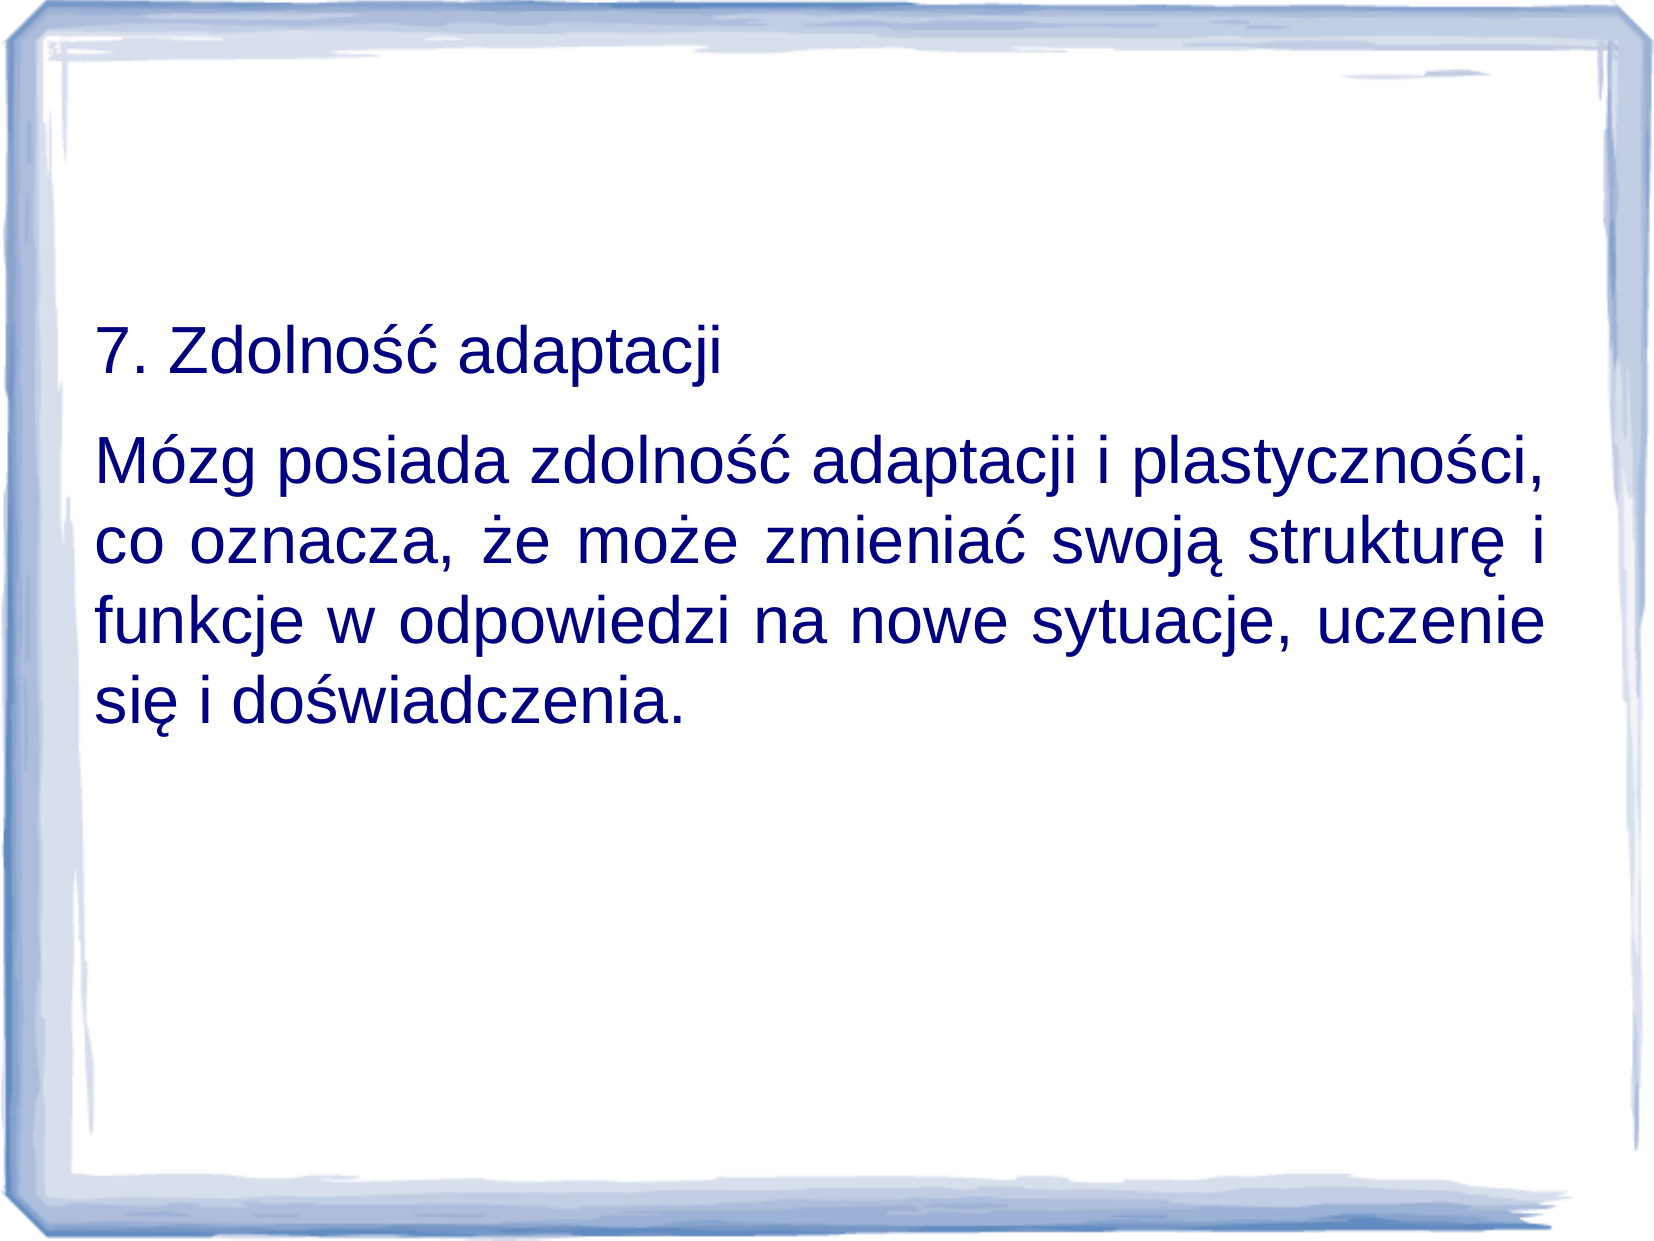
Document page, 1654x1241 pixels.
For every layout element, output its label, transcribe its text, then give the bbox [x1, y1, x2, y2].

list 7. Zdolność adaptacji Mózg posiada zdolność adaptacji i plastyczności, co oznacza, że może zmieniać swoją strukturę i funkcje w odpowiedzi na nowe sytuacje, uczenie się i doświadczenia. [94, 307, 1548, 987]
